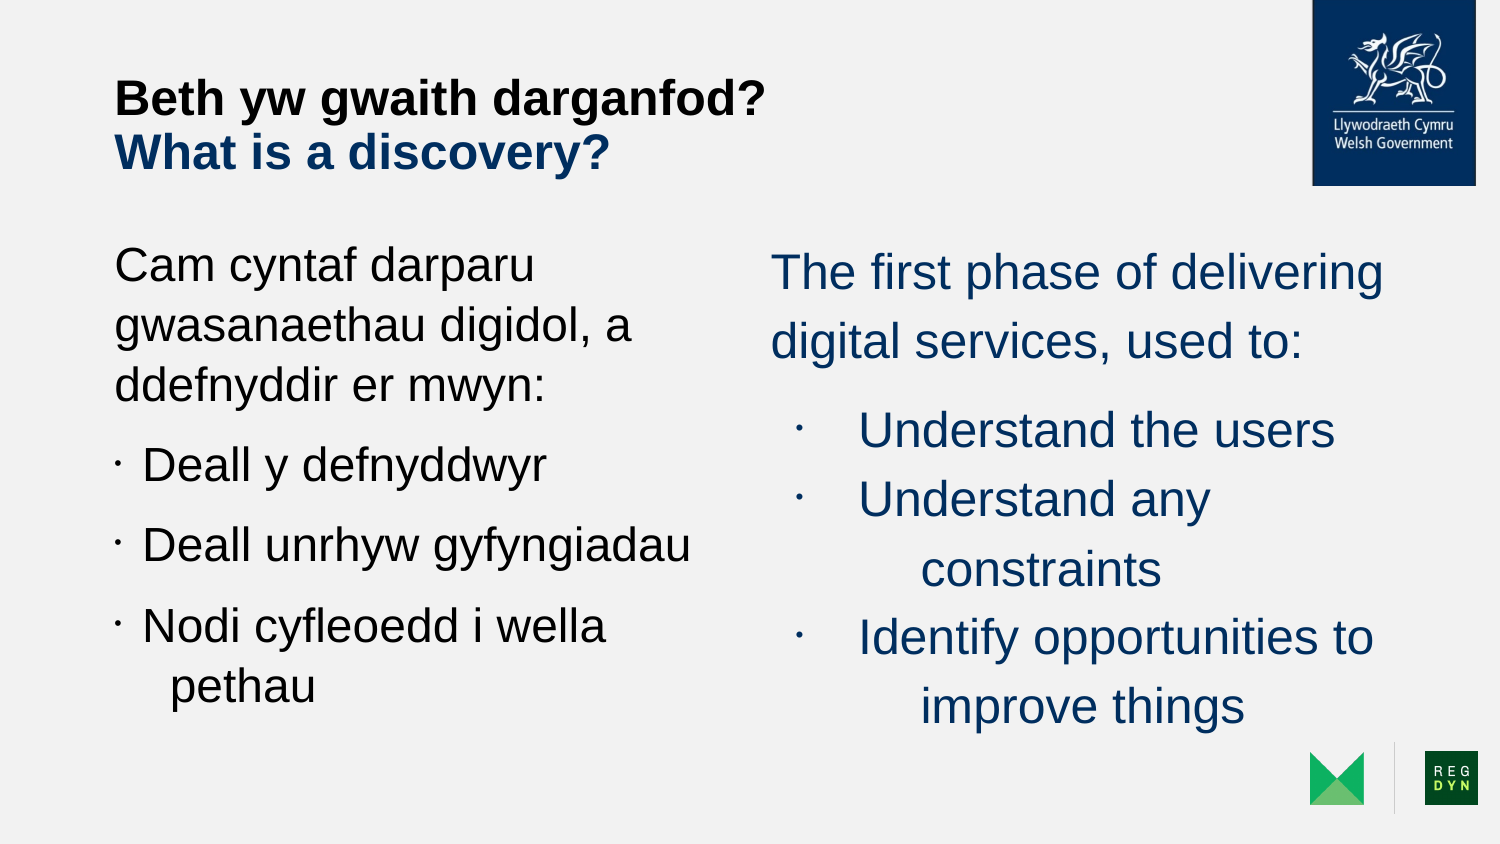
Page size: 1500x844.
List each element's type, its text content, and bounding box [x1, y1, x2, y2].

picture [1425, 751, 1478, 805]
list The first phase of delivering digital services, used to: Understand the users Understand any constraints Identify opportunities to improve things [759, 224, 1397, 760]
list Cam cyntaf darparu gwasanaethau digidol, a ddefnyddir er mwyn: Deall y defnyddwyr Deall unrhyw gyfyngiadau Nodi cyfleoedd i wella pethau [103, 224, 741, 760]
title Beth yw gwaith darganfod? What is a discovery? [103, 44, 1397, 209]
picture [1310, 760, 1364, 805]
